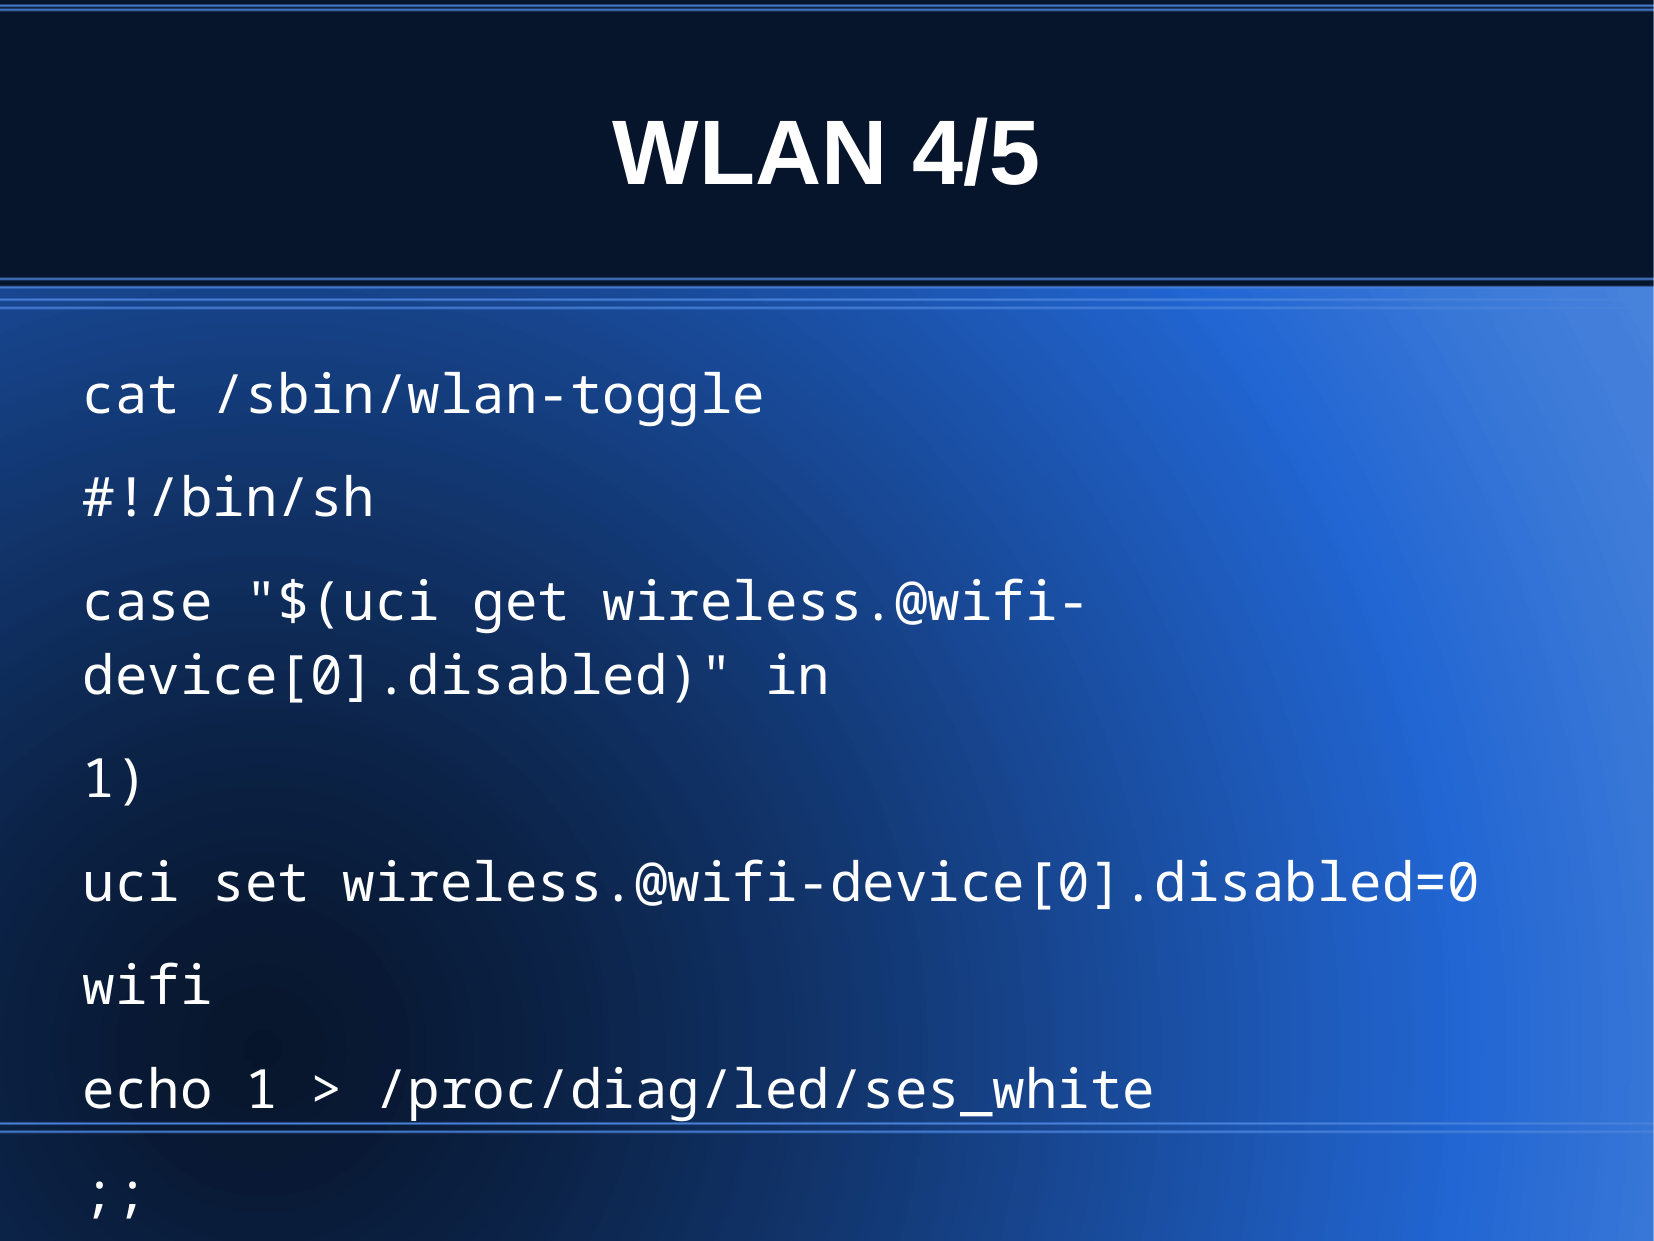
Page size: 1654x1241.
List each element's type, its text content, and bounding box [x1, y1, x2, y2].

list cat /sbin/wlan-toggle #!/bin/sh case "$(uci get wireless.@wifi-device[0].disabled)" in 1) uci set wireless.@wifi-device[0].disabled=0 wifi echo 1 > /proc/diag/led/ses_white ;; [82, 355, 1571, 1159]
title WLAN 4/5 [82, 56, 1571, 250]
picture [0, 0, 1654, 1241]
